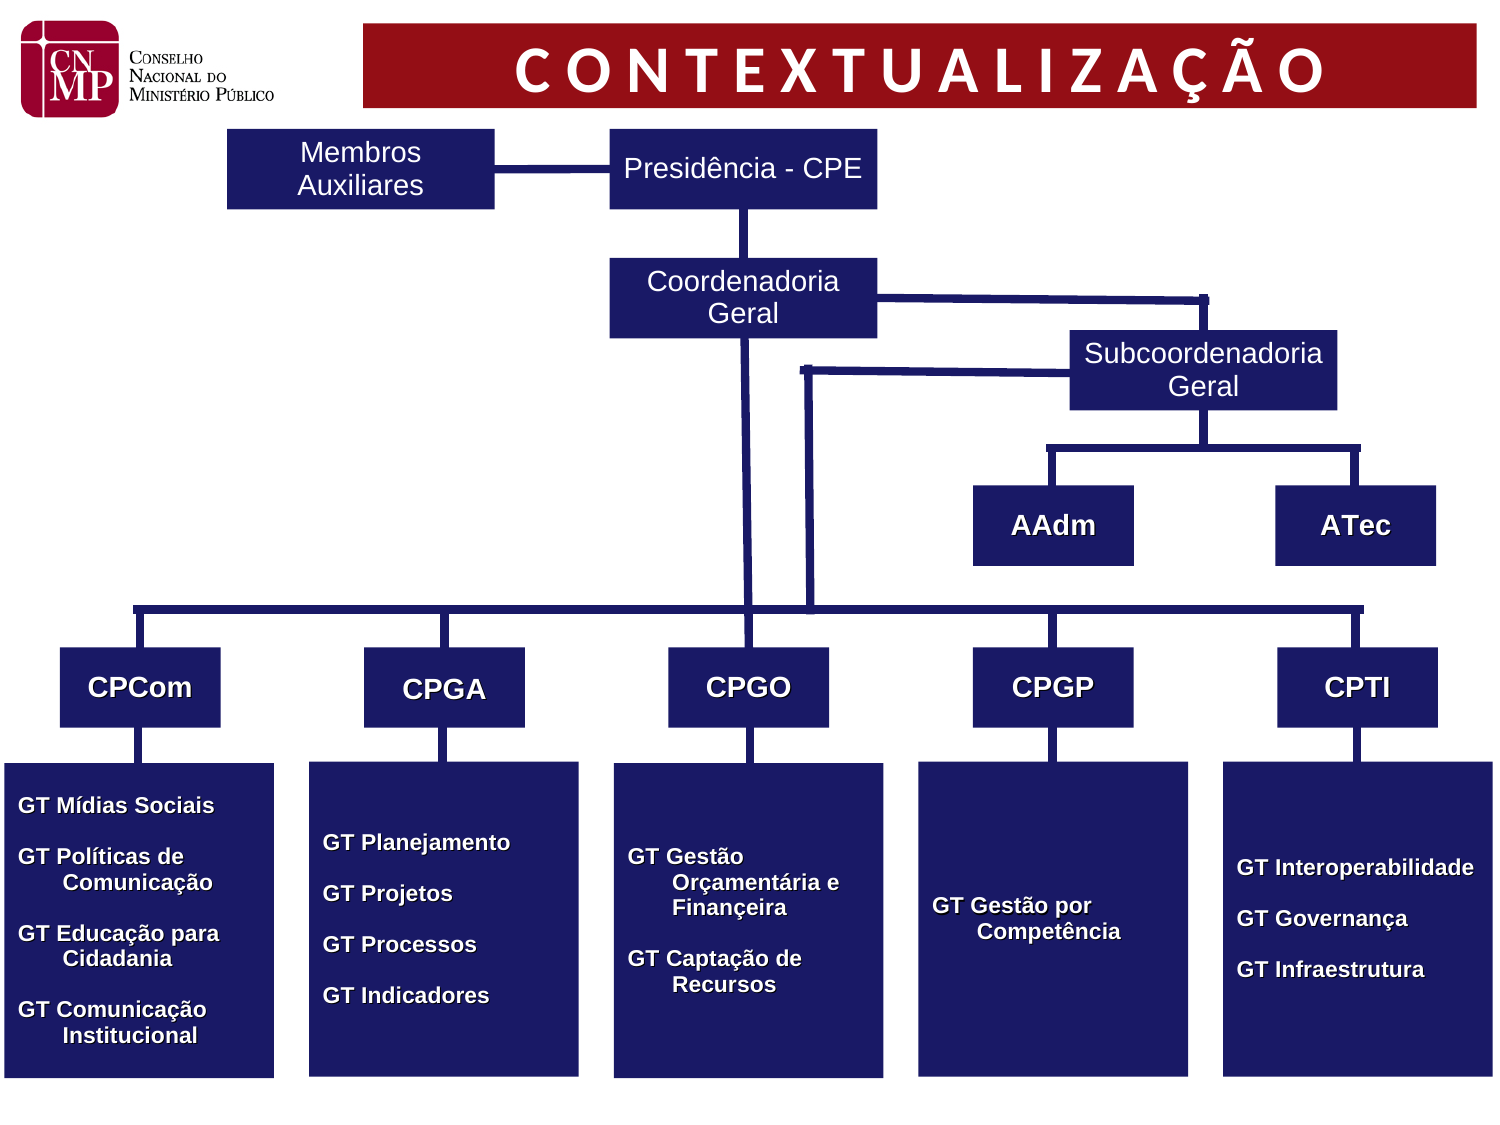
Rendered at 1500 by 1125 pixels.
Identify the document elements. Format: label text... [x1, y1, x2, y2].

text_box AAdm [973, 485, 1134, 566]
text_box CPGP [972, 647, 1134, 728]
text_box Coordenadoria Geral [609, 257, 878, 339]
text_box GT Gestão por Competência [918, 761, 1189, 1077]
text_box CPGO [668, 647, 830, 728]
text_box Presidência - CPE [609, 128, 878, 210]
text_box C O N T E X T U A L I Z A Ç Ã O [363, 23, 1477, 109]
text_box GT Gestão Orçamentária e Finançeira GT Captação de Recursos [613, 763, 884, 1079]
text_box Membros Auxiliares [227, 128, 495, 210]
text_box Subcoordenadoria Geral [1069, 330, 1338, 411]
text_box ATec [1275, 485, 1437, 566]
text_box GT Mídias Sociais GT Políticas de Comunicação GT Educação para Cidadania GT Comunicação Institucional [4, 763, 274, 1079]
text_box CPTI [1277, 647, 1438, 728]
text_box CPCom [59, 647, 221, 728]
text_box CPGA [364, 647, 525, 728]
text_box GT Interoperabilidade GT Governança GT Infraestrutura [1223, 761, 1493, 1077]
text_box GT Planejamento GT Projetos GT Processos GT Indicadores [309, 761, 579, 1077]
picture [4, 12, 284, 127]
